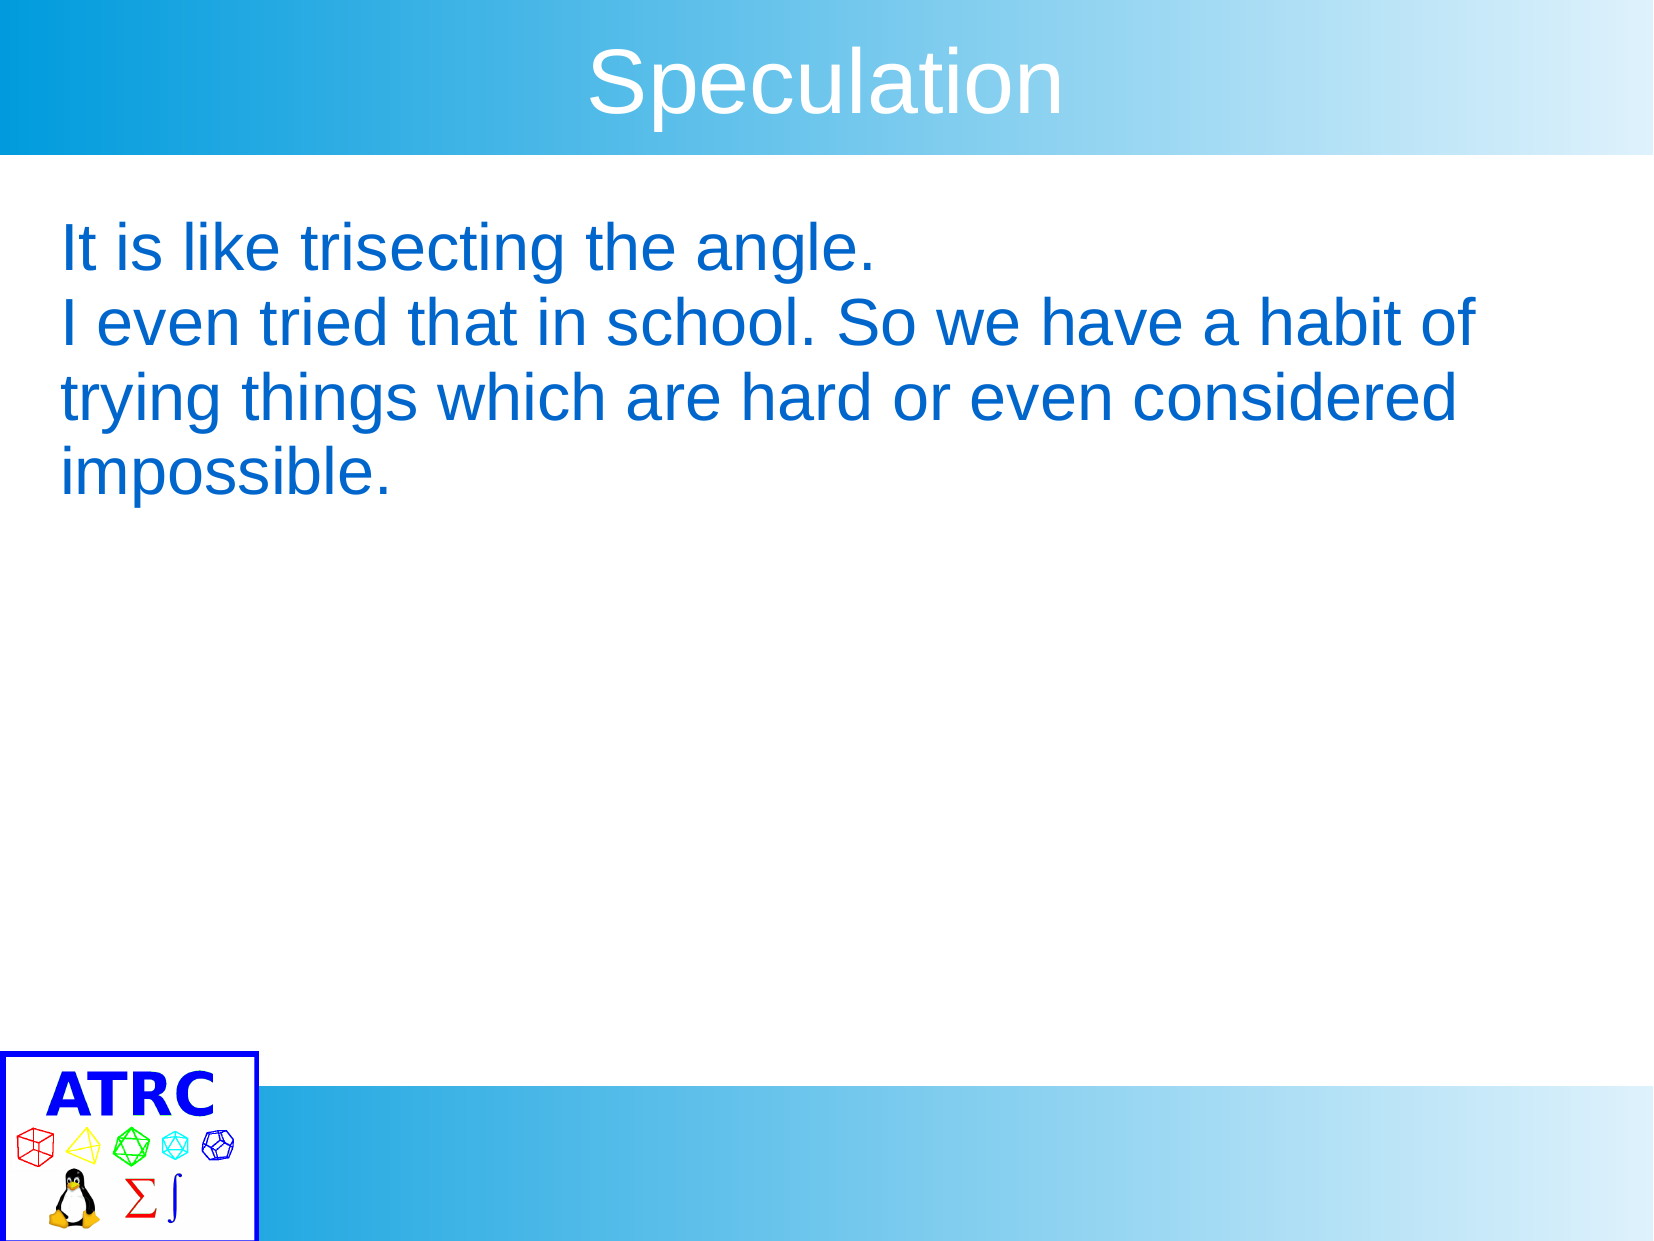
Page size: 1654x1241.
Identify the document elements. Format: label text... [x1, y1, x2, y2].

title Speculation [82, 30, 1571, 135]
list It is like trisecting the angle. I even tried that in school. So we have a habit of trying things which are hard or even considered impossible. [60, 210, 1549, 930]
picture [0, 1051, 259, 1241]
